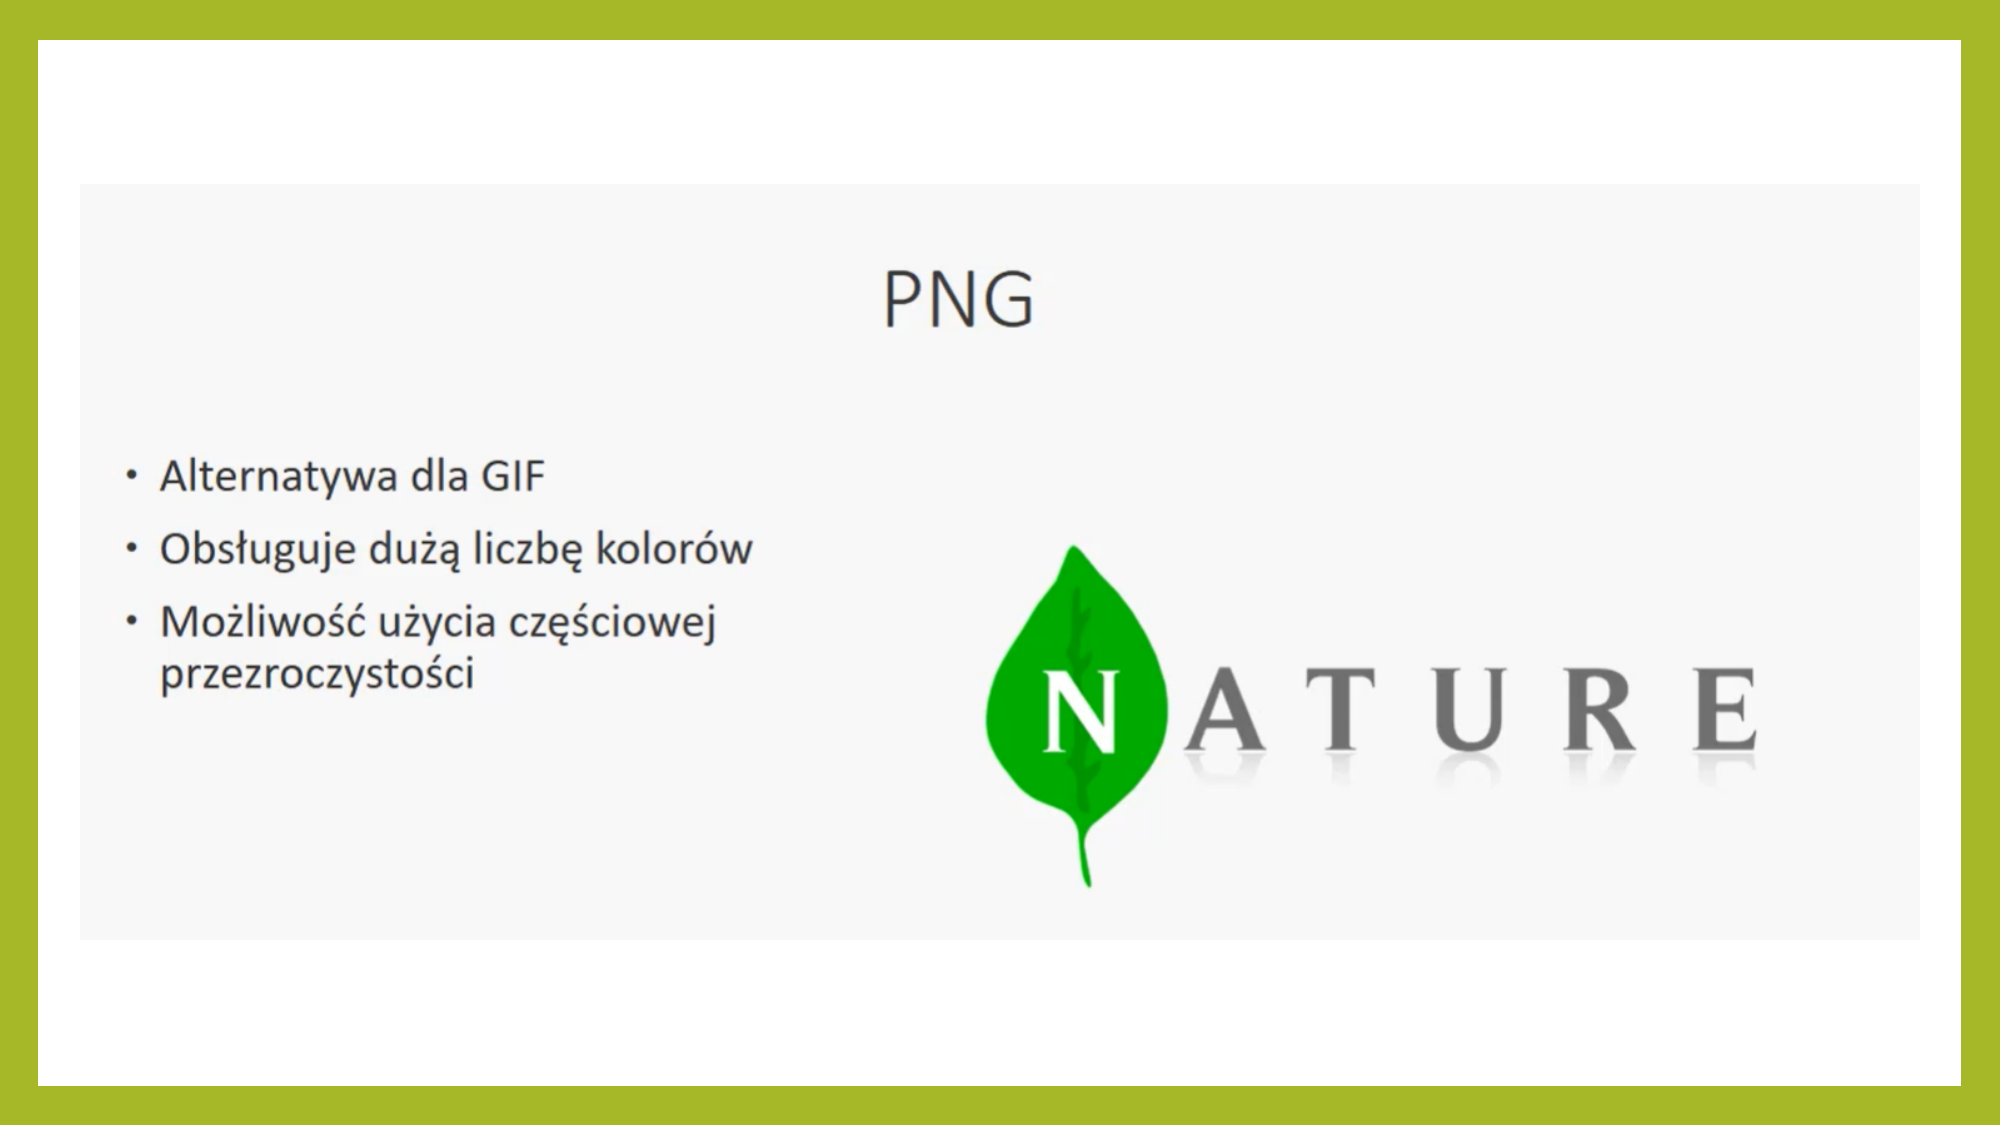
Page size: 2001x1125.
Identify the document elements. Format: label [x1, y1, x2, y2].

picture [80, 184, 1920, 941]
